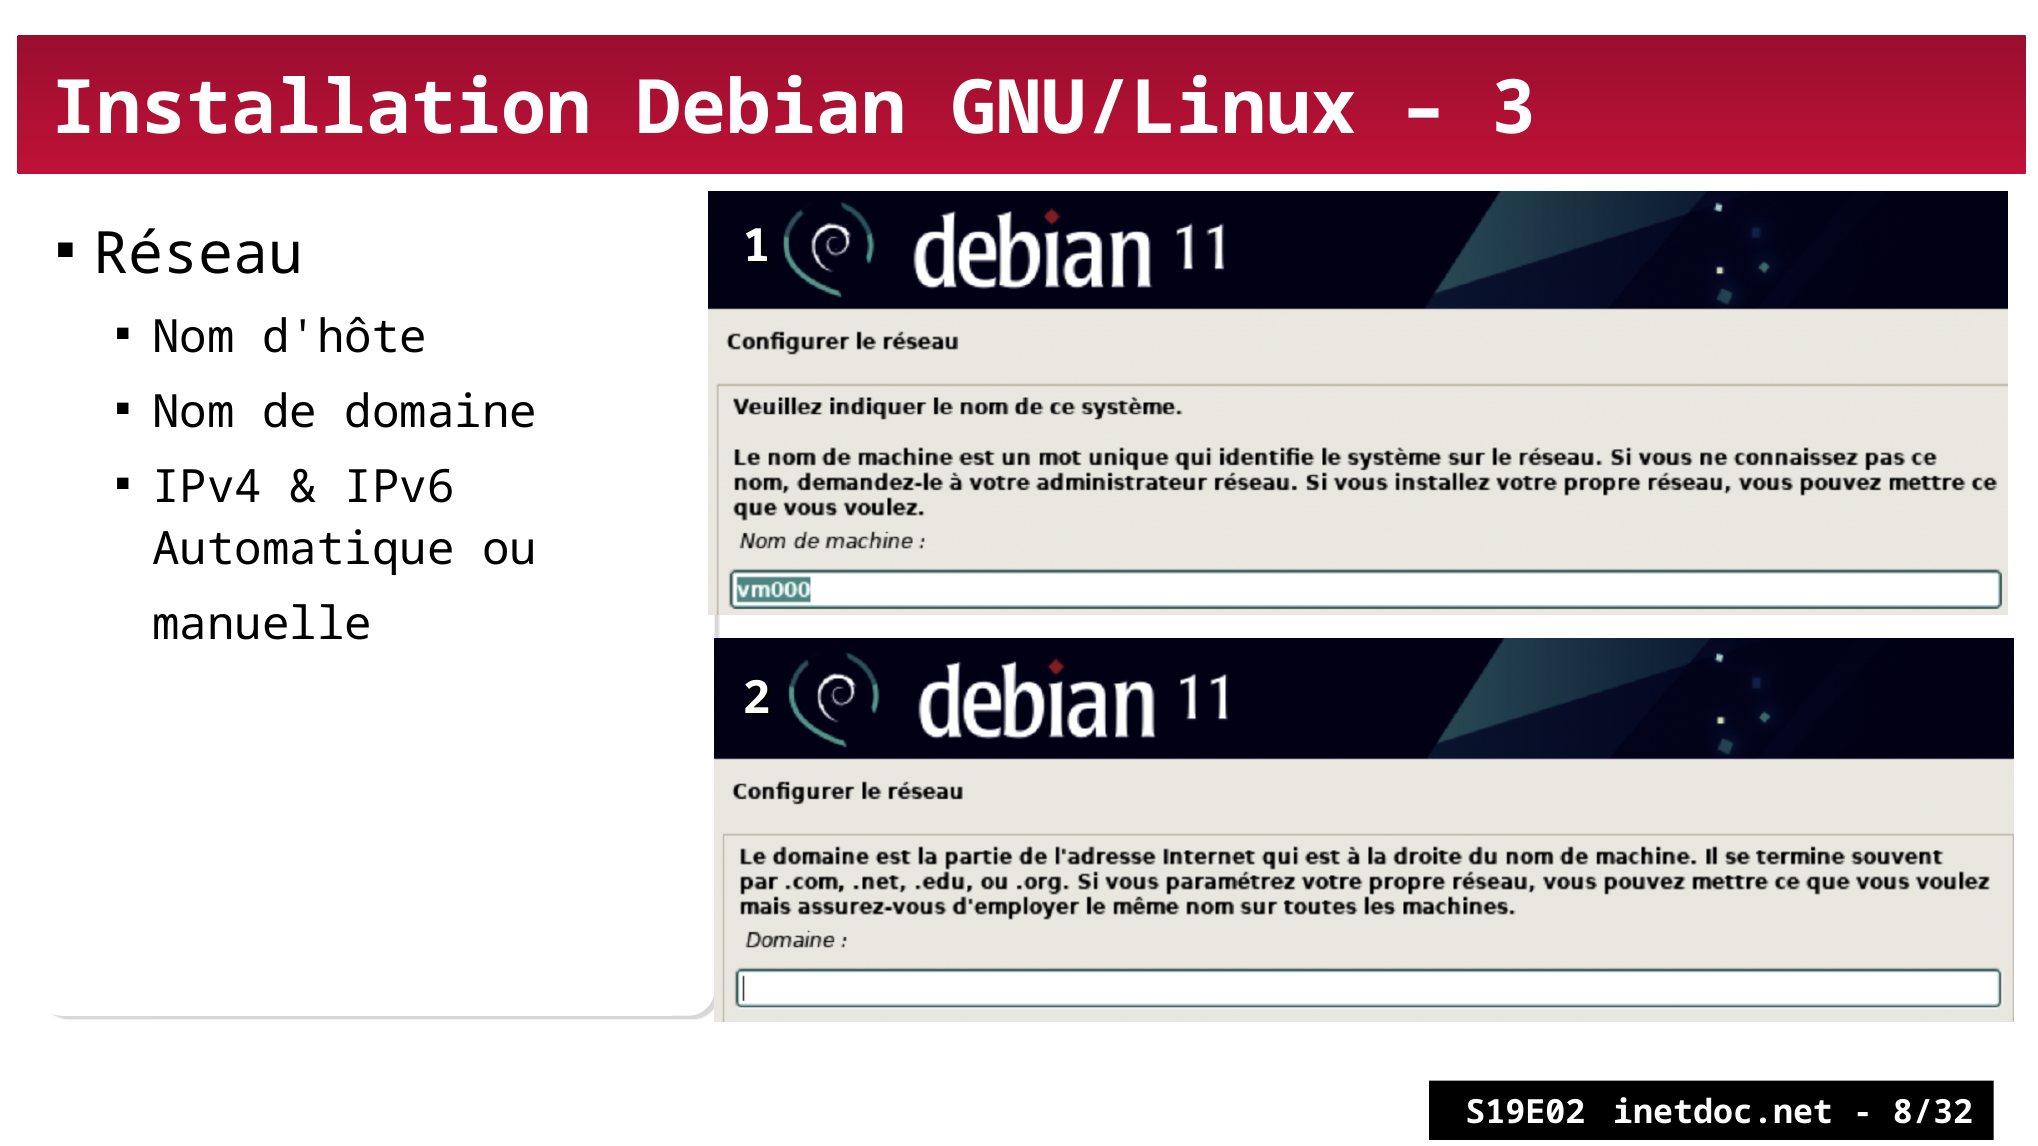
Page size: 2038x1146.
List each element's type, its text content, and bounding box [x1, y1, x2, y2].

text_box Réseau Nom d'hôte Nom de domaine IPv4 & IPv6 Automatique ou manuelle [35, 188, 715, 1016]
text_box 2 [708, 625, 786, 767]
text_box S19E02 inetdoc.net - 32/32 [1429, 1080, 1994, 1140]
picture [708, 191, 2008, 615]
text_box Installation Debian GNU/Linux – 3 [17, 35, 2026, 174]
text_box 1 [708, 173, 786, 314]
picture [714, 638, 2014, 1022]
